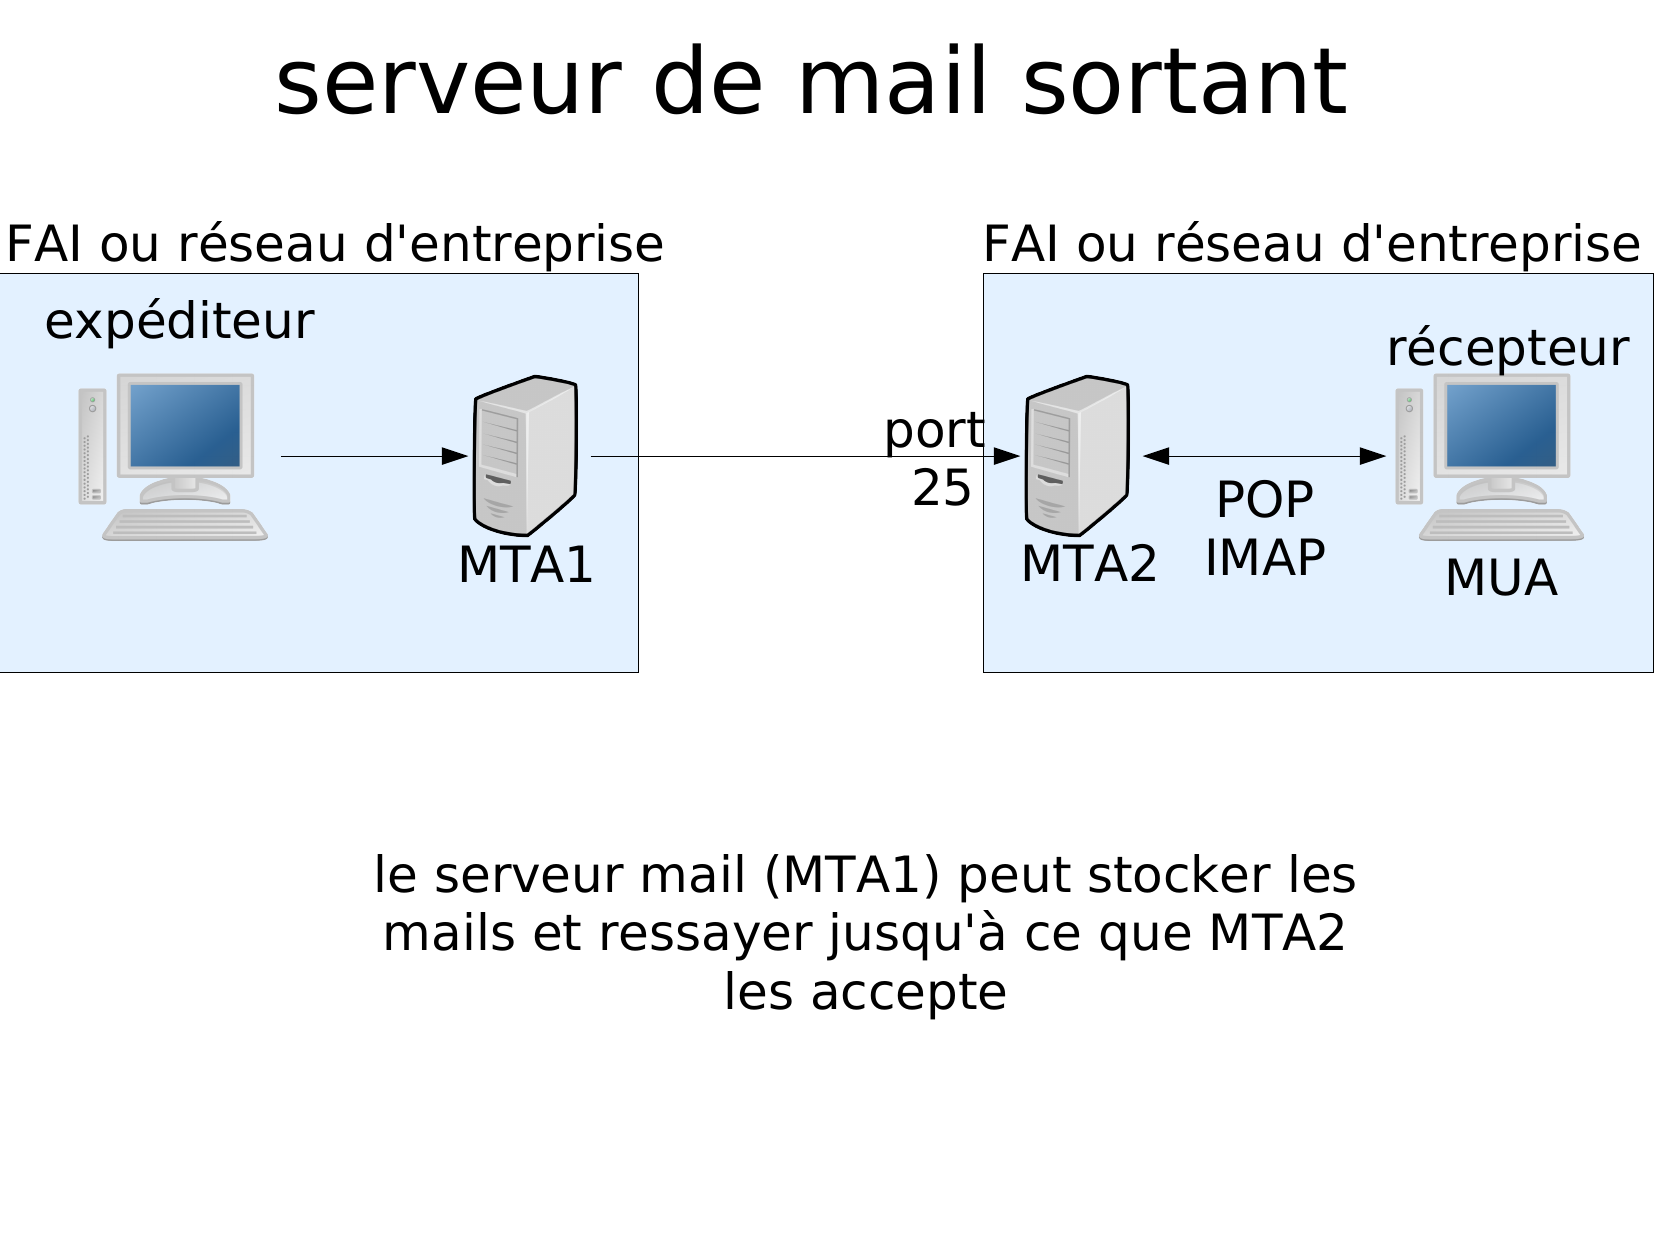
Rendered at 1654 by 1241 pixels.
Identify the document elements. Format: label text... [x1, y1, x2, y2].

text_box POP IMAP [1204, 470, 1327, 588]
text_box [0, 273, 639, 673]
text_box récepteur [1386, 318, 1631, 377]
text_box MTA2 [1020, 535, 1161, 594]
text_box MUA [1444, 549, 1559, 608]
title serveur de mail sortant [121, 17, 1504, 143]
text_box [983, 273, 1654, 673]
text_box MTA1 [457, 535, 597, 594]
text_box FAI ou réseau d'entreprise [982, 214, 1644, 274]
text_box le serveur mail (MTA1) peut stocker les mails et ressayer jusqu'à ce que MTA2 les accepte [373, 846, 1373, 1021]
picture [70, 362, 281, 550]
picture [1020, 369, 1143, 535]
picture [468, 369, 591, 535]
picture [1386, 377, 1598, 550]
text_box port 25 [883, 401, 1003, 518]
text_box FAI ou réseau d'entreprise [5, 214, 667, 274]
text_box expéditeur [44, 291, 316, 351]
